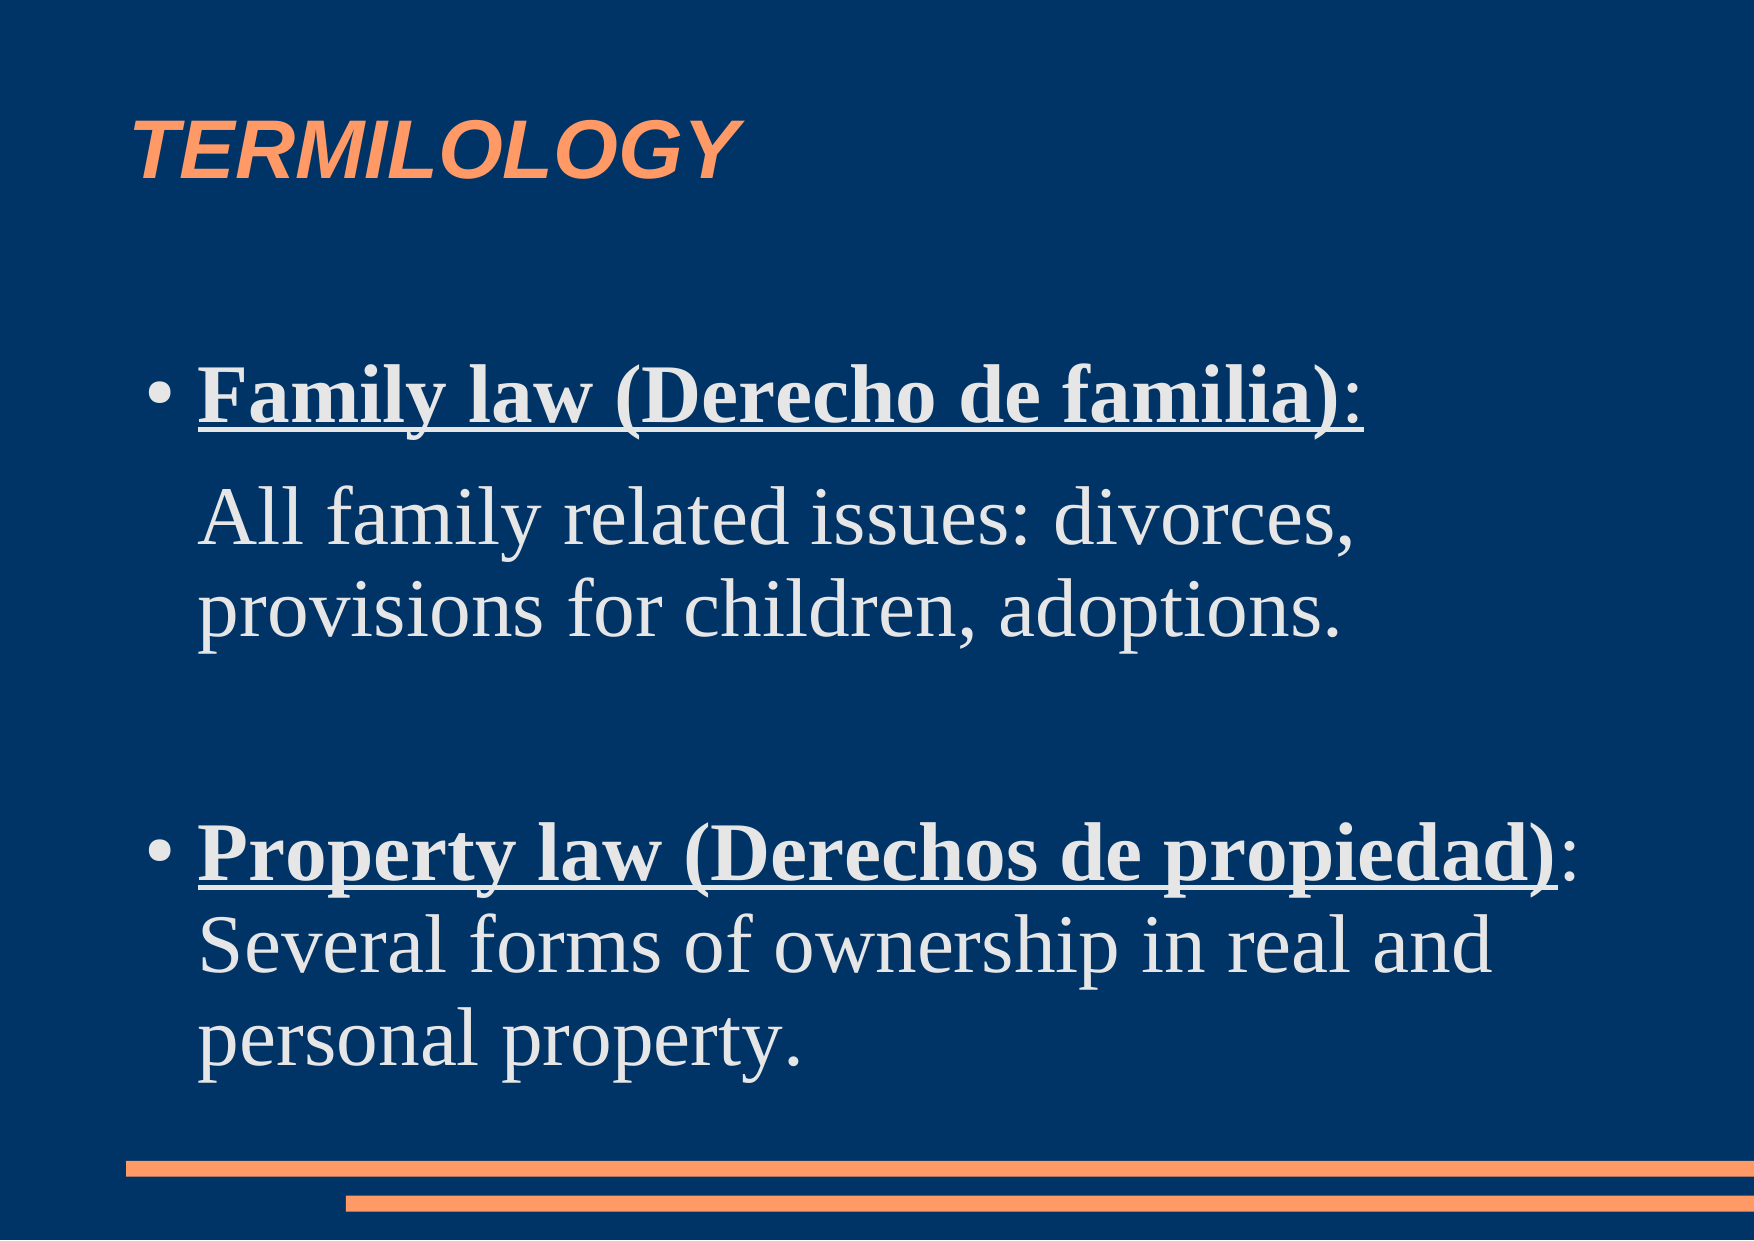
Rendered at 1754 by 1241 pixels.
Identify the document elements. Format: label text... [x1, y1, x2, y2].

title TERMILOLOGY [128, 46, 1627, 236]
list Family law (Derecho de familia): All family related issues: divorces, provisions for children, adoptions. Property law (Derechos de propiedad): Several forms of ownership in real and personal property. [127, 236, 1654, 1241]
